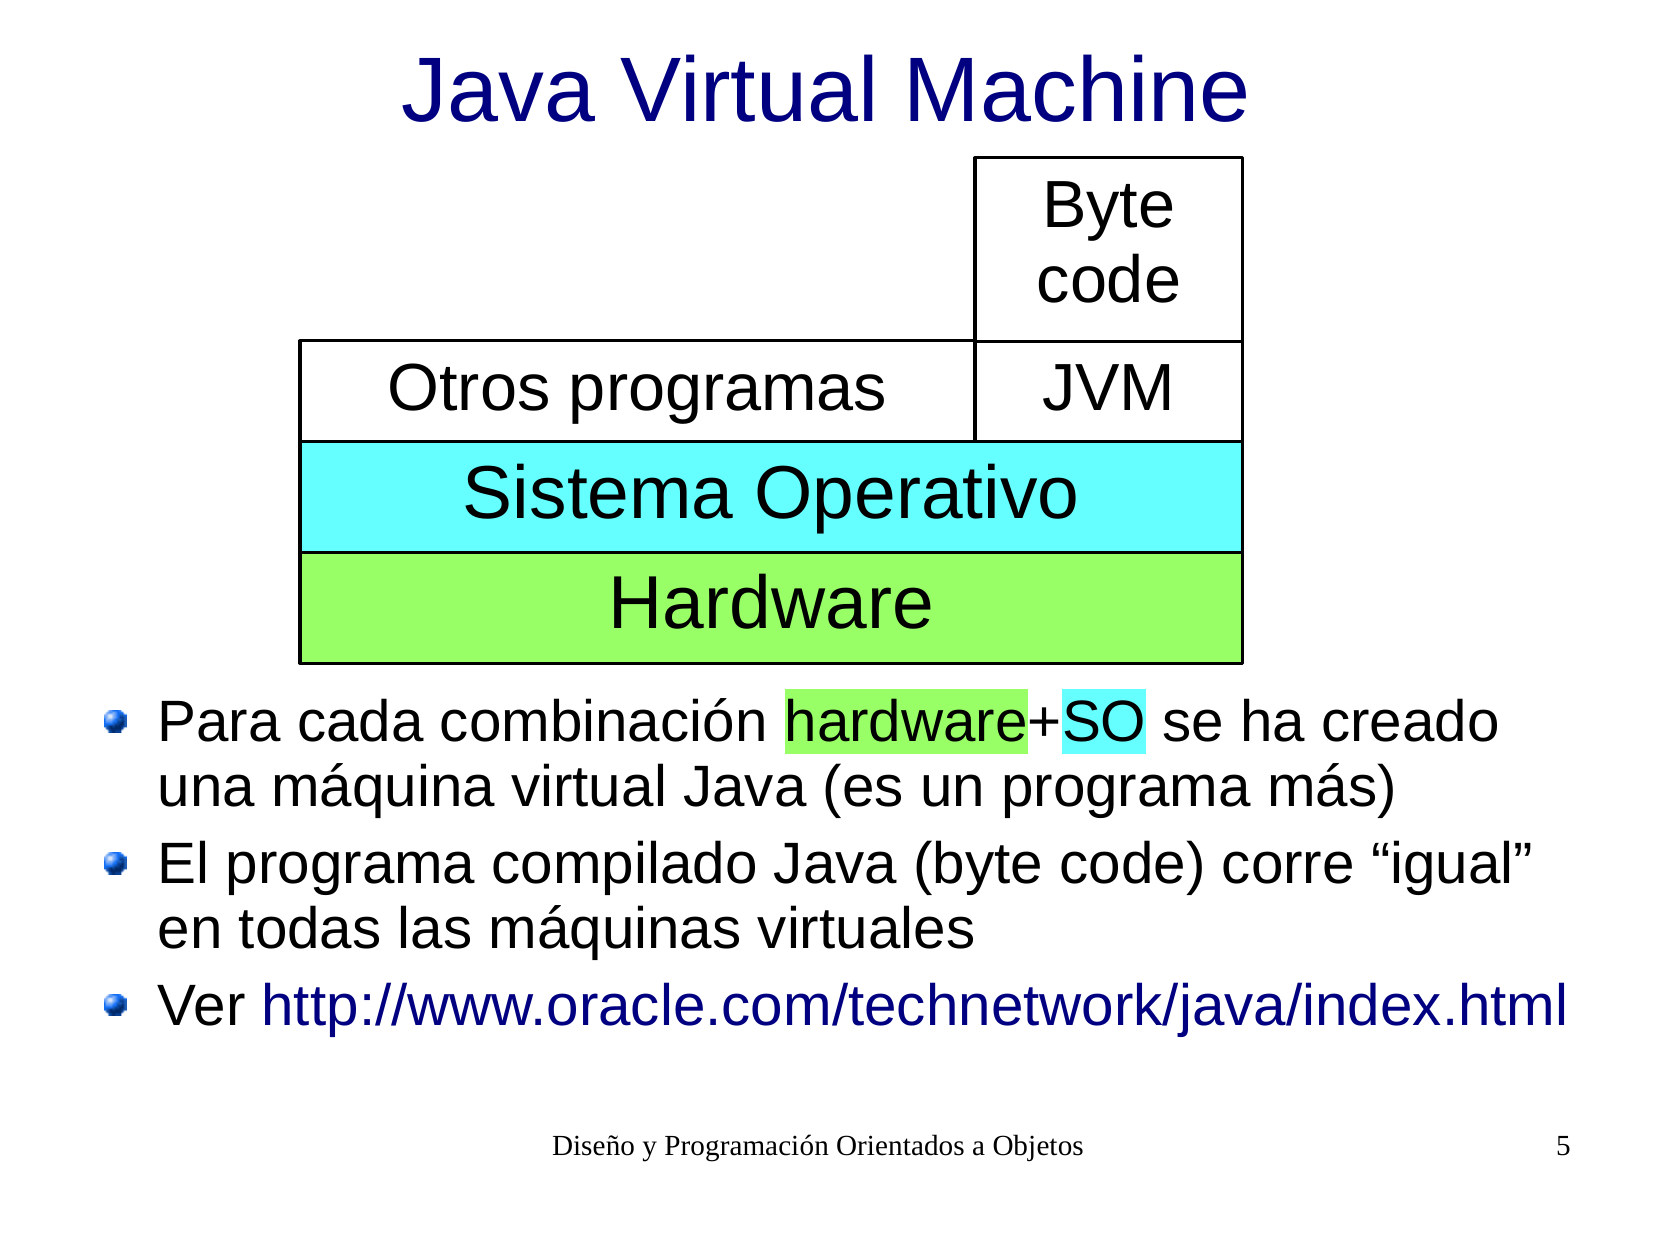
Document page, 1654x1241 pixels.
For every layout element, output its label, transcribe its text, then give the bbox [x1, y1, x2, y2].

text_box Otros programas [300, 340, 976, 442]
title Java Virtual Machine [82, 32, 1571, 147]
list Para cada combinación hardware+SO se ha creado una máquina virtual Java (es un programa más) El programa compilado Java (byte code) corre “igual” en todas las máquinas virtuales Ver http://www.oracle.com/technetwork/java/index.html [86, 688, 1576, 1139]
text_box Sistema Operativo [300, 443, 1243, 553]
text_box Byte code [975, 157, 1243, 342]
text_box JVM [977, 343, 1243, 442]
text_box Hardware [300, 554, 1243, 664]
